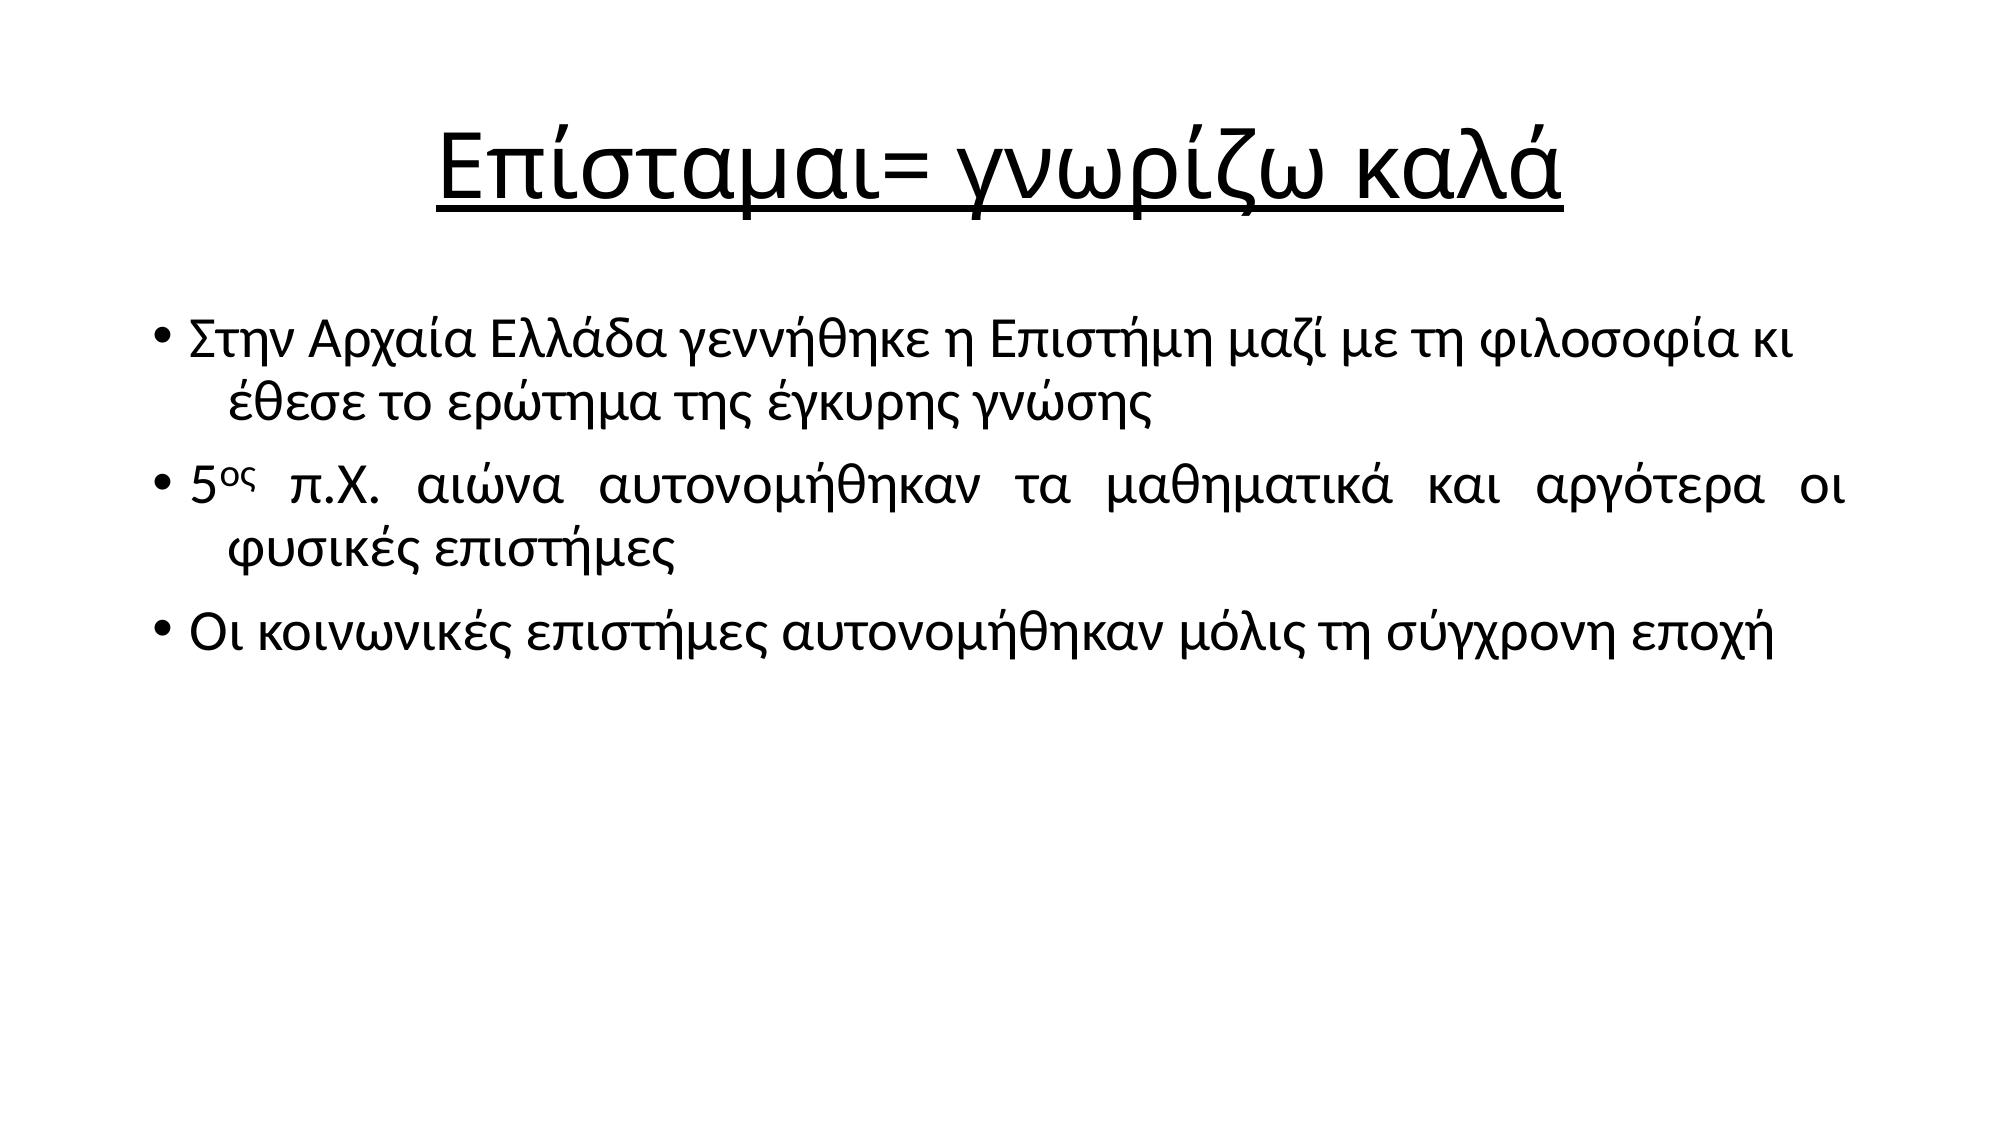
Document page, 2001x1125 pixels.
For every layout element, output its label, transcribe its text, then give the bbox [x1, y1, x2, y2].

list Στην Αρχαία Ελλάδα γεννήθηκε η Επιστήμη μαζί με τη φιλοσοφία κι έθεσε το ερώτημα της έγκυρης γνώσης 5ος π.Χ. αιώνα αυτονομήθηκαν τα μαθηματικά και αργότερα οι φυσικές επιστήμες Οι κοινωνικές επιστήμες αυτονομήθηκαν μόλις τη σύγχρονη εποχή [137, 299, 1863, 1014]
title Επίσταμαι= γνωρίζω καλά [137, 59, 1863, 278]
